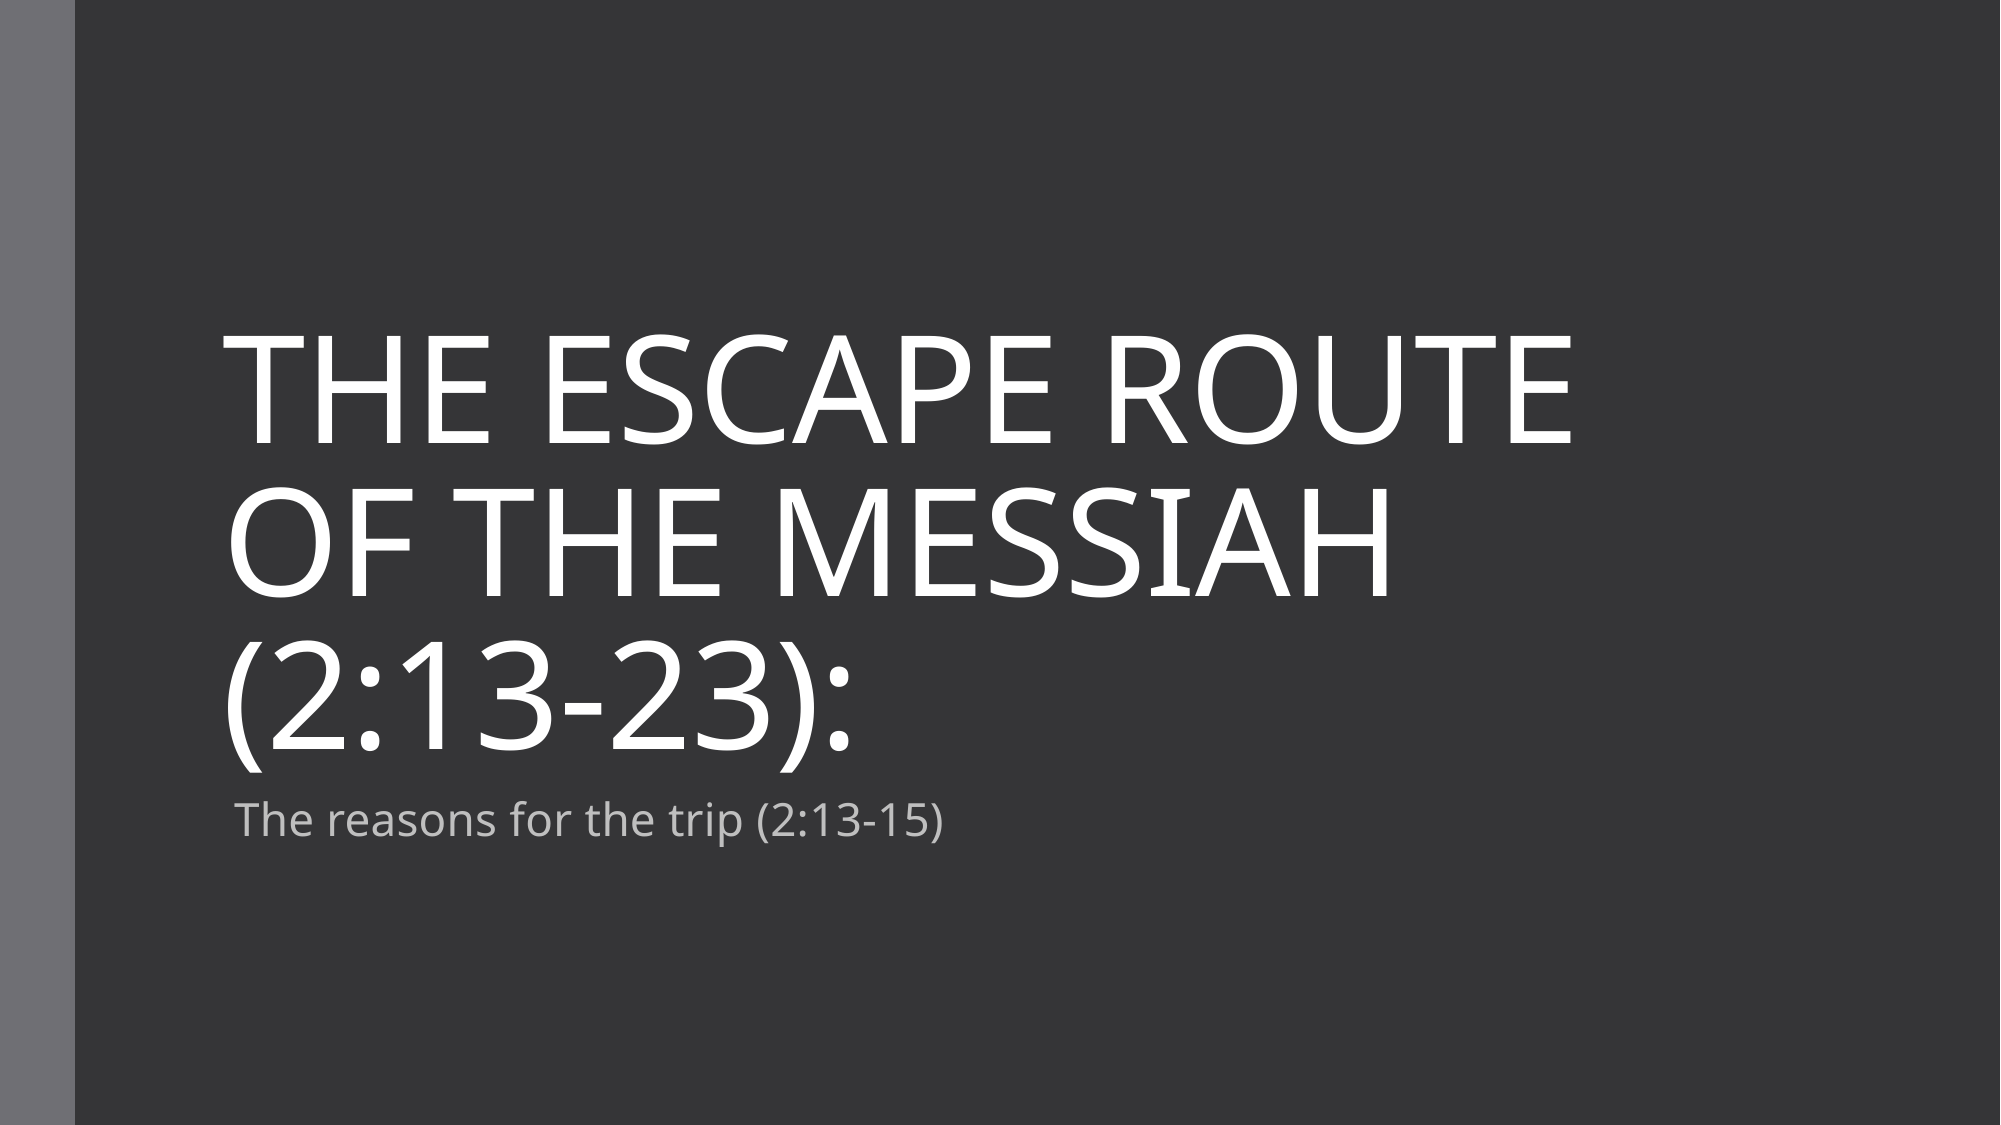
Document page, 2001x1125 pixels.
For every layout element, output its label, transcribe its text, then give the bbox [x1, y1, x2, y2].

title THE ESCAPE ROUTE OF THE MESSIAH (2:13-23): [206, 124, 1752, 787]
subtitle The reasons for the trip (2:13-15) [206, 787, 1752, 1066]
